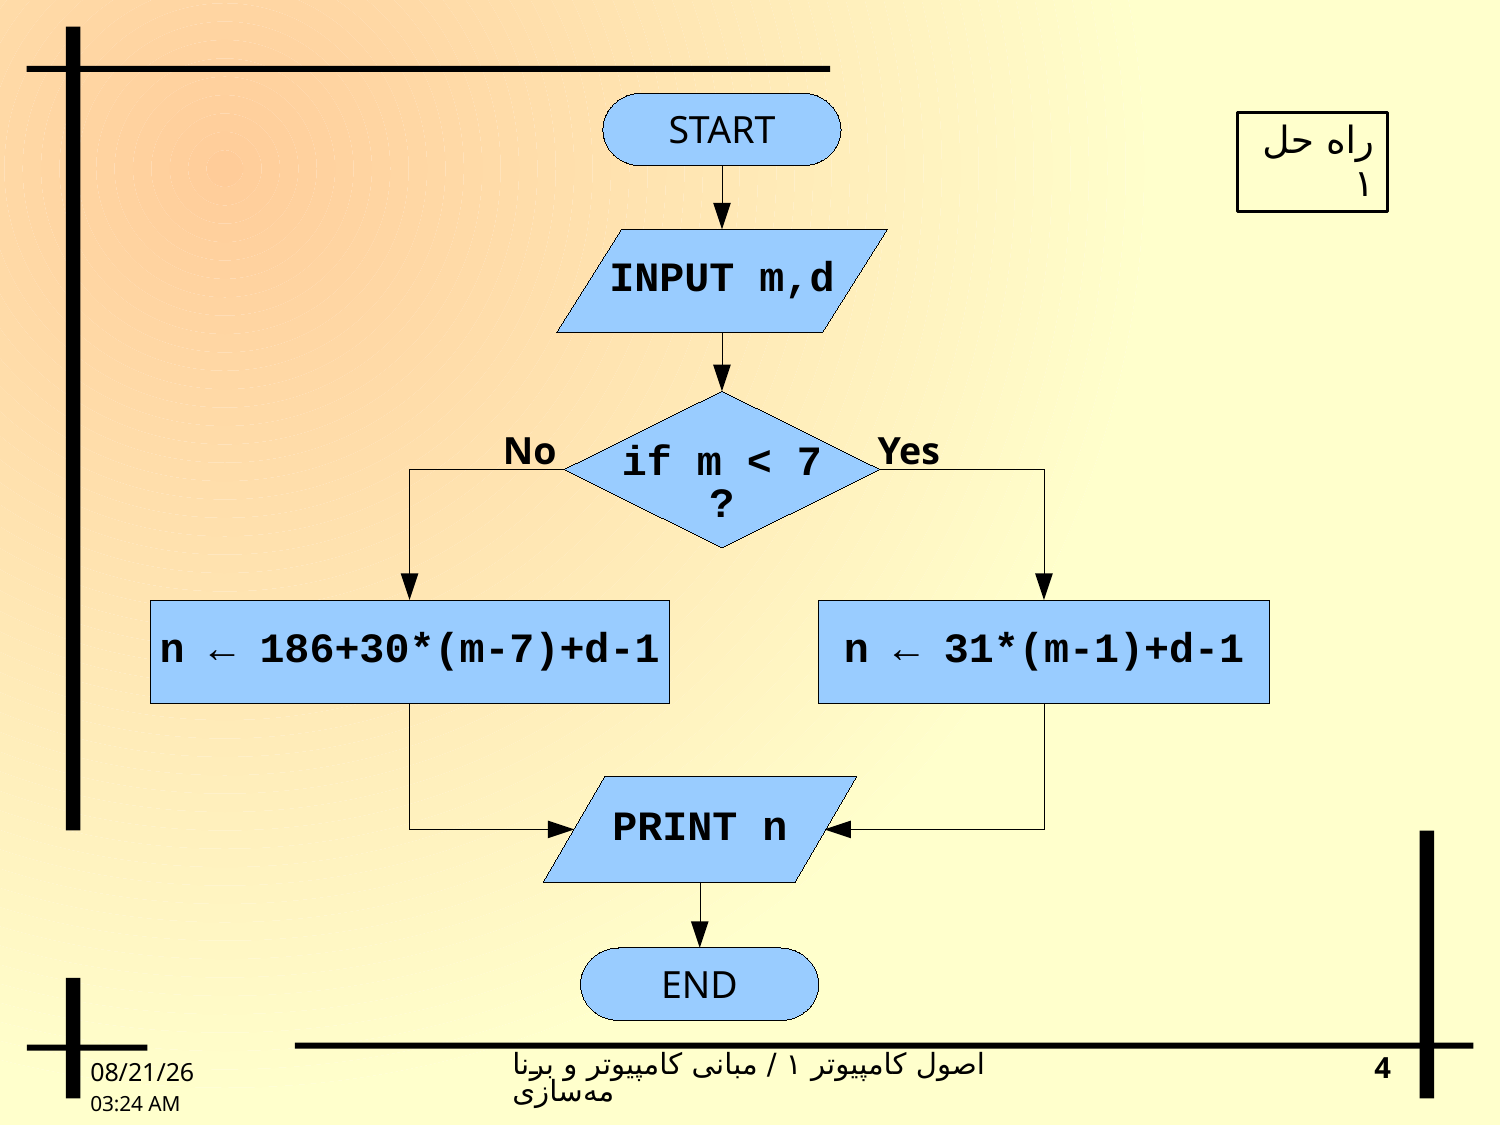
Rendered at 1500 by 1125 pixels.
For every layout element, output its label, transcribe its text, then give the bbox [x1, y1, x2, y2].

text_box if m < 7 ? [565, 391, 867, 548]
text_box No [488, 417, 565, 482]
text_box START [602, 93, 842, 166]
text_box Yes [863, 417, 950, 476]
text_box n ← 186+30*(m-7)+d-1 [150, 600, 670, 704]
text_box PRINT n [543, 776, 857, 883]
text_box n ← 31*(m-1)+d-1 [818, 600, 1270, 704]
text_box راه حل ۱ [1237, 112, 1388, 186]
text_box INPUT m,d [556, 229, 888, 333]
text_box END [580, 947, 819, 1021]
